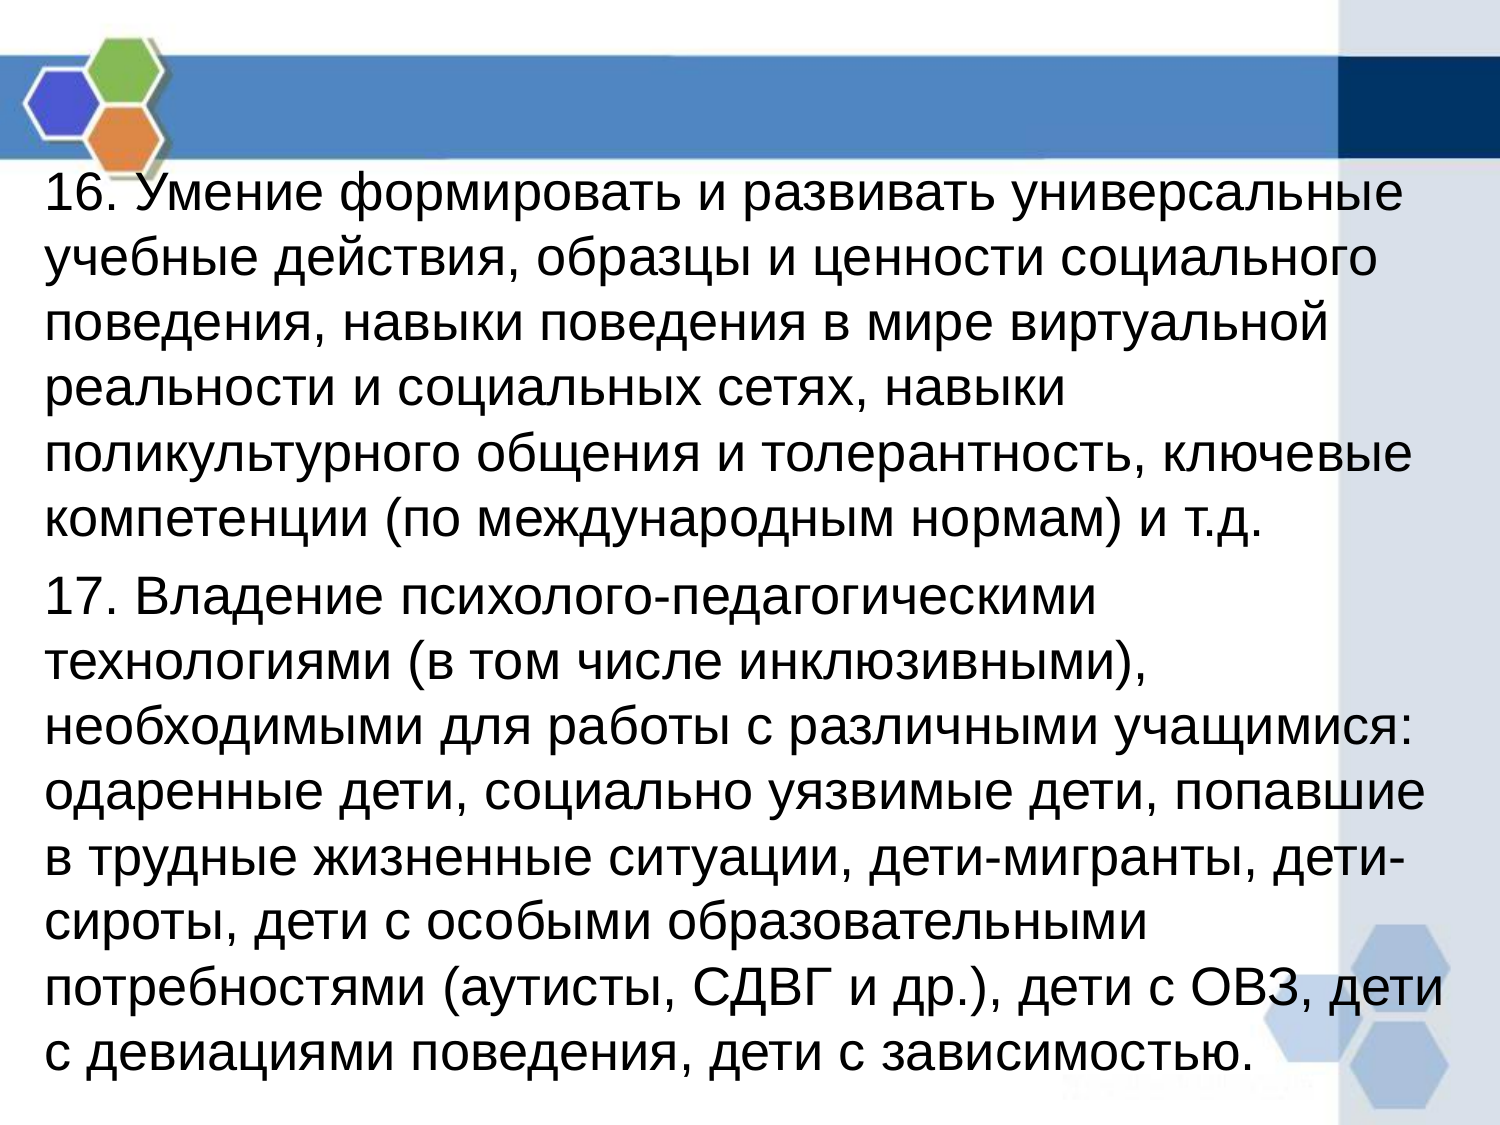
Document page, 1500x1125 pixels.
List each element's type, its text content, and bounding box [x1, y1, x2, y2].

picture [0, 0, 1500, 1125]
list 16. Умение формировать и развивать универсальные учебные действия, образцы и ценности социального поведения, навыки поведения в мире виртуальной реальности и социальных сетях, навыки поликультурного общения и толерантность, ключевые компетенции (по международным нормам) и т.д. 17. Владение психолого-педагогическими технологиями (в том числе инклюзивными), необходимыми для работы с различными учащимися: одаренные дети, социально уязвимые дети, попавшие в трудные жизненные ситуации, дети-мигранты, дети-сироты, дети с особыми образовательными потребностями (аутисты, СДВГ и др.), дети с ОВЗ, дети с девиациями поведения, дети с зависимостью. [29, 148, 1471, 1094]
